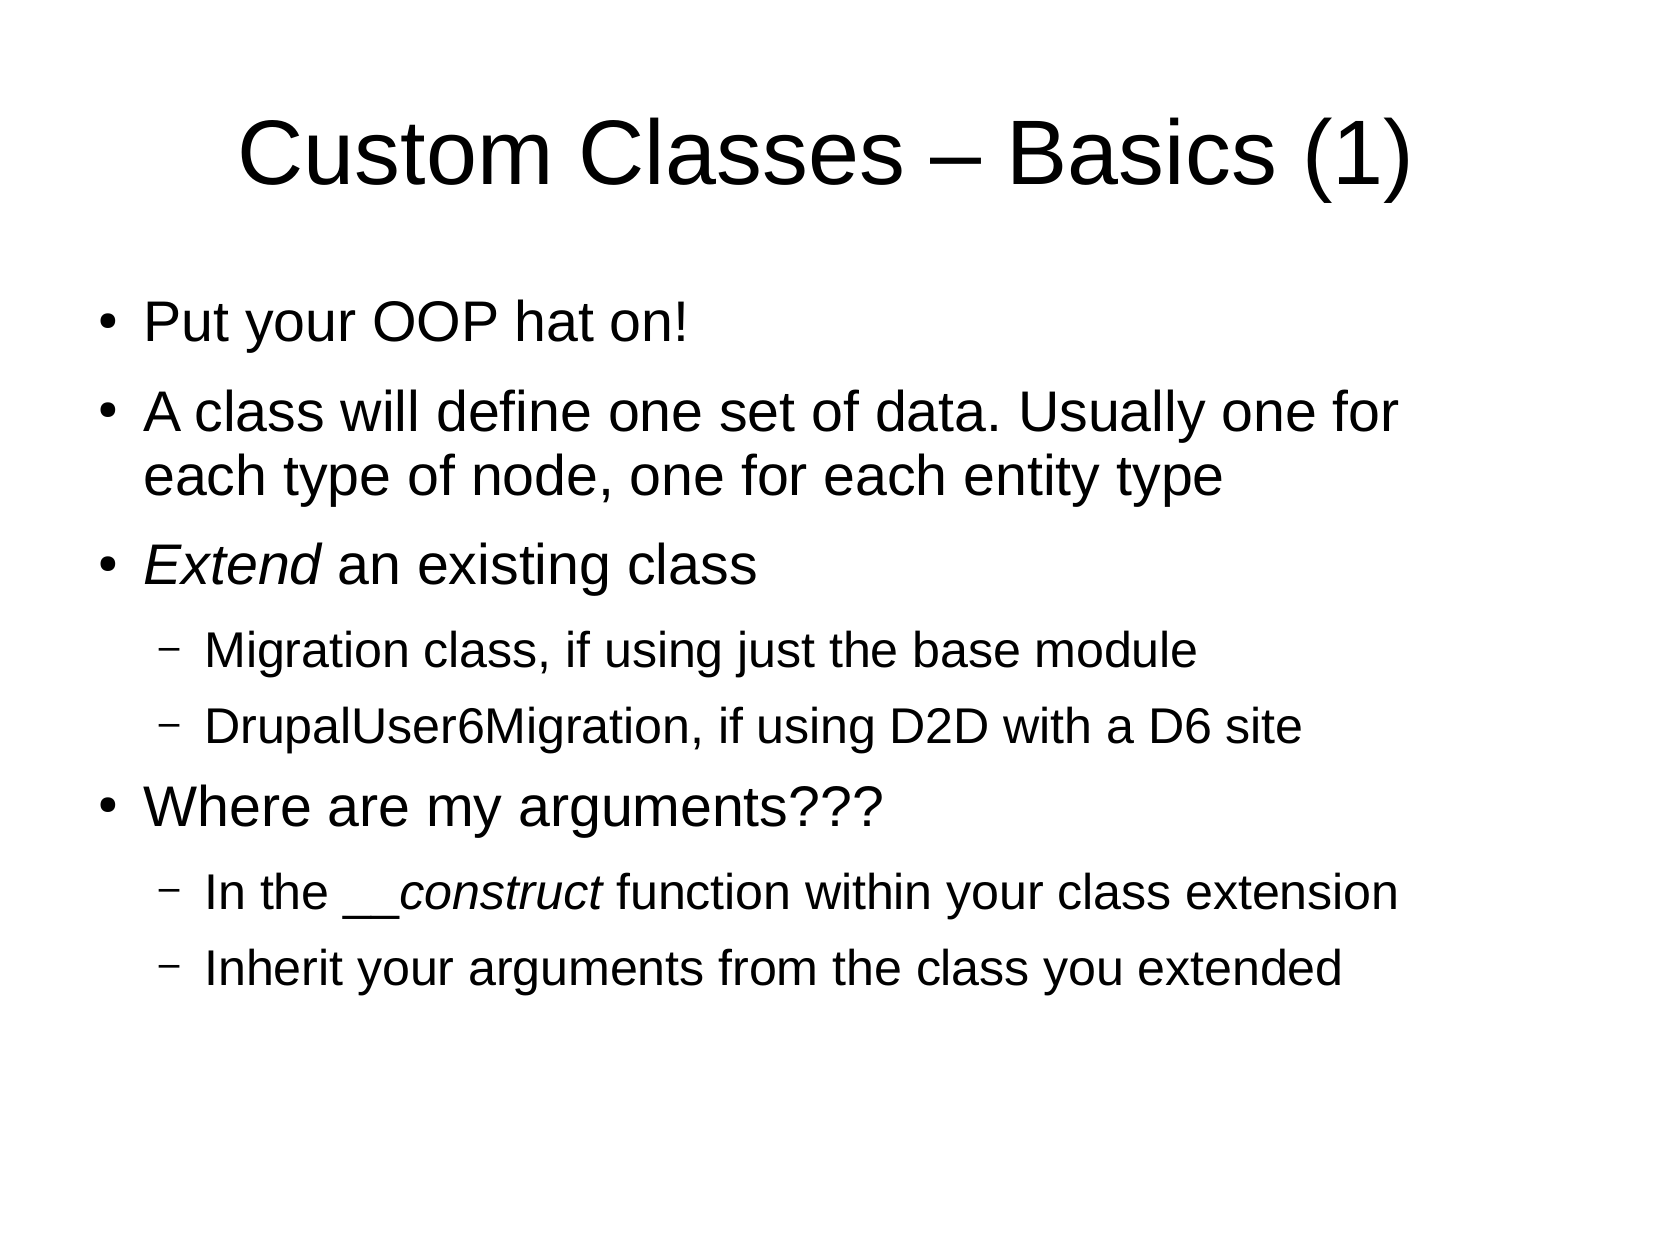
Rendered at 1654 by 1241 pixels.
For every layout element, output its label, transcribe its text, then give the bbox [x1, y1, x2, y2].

title Custom Classes – Basics (1) [82, 49, 1571, 257]
list Put your OOP hat on! A class will define one set of data. Usually one for each type of node, one for each entity type Extend an existing class Migration class, if using just the base module DrupalUser6Migration, if using D2D with a D6 site Where are my arguments??? In the __construct function within your class extension Inherit your arguments from the class you extended [82, 290, 1538, 1010]
